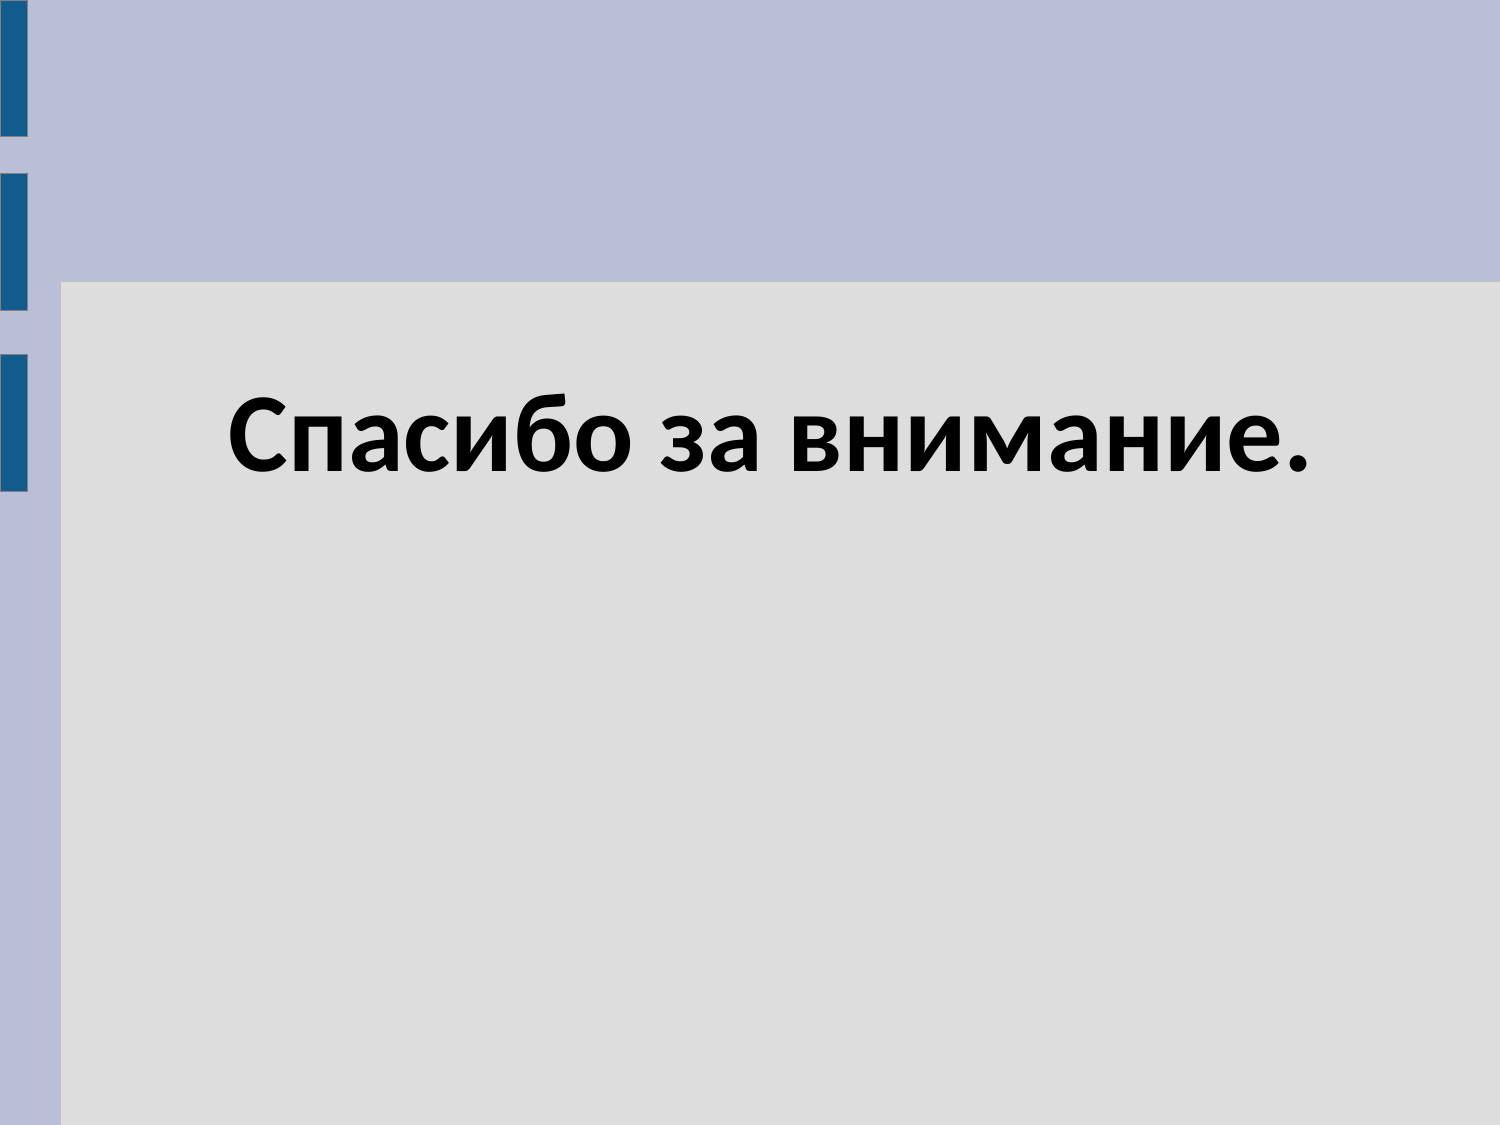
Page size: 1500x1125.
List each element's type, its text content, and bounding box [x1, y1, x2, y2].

text_box Спасибо за внимание. [213, 351, 1330, 502]
